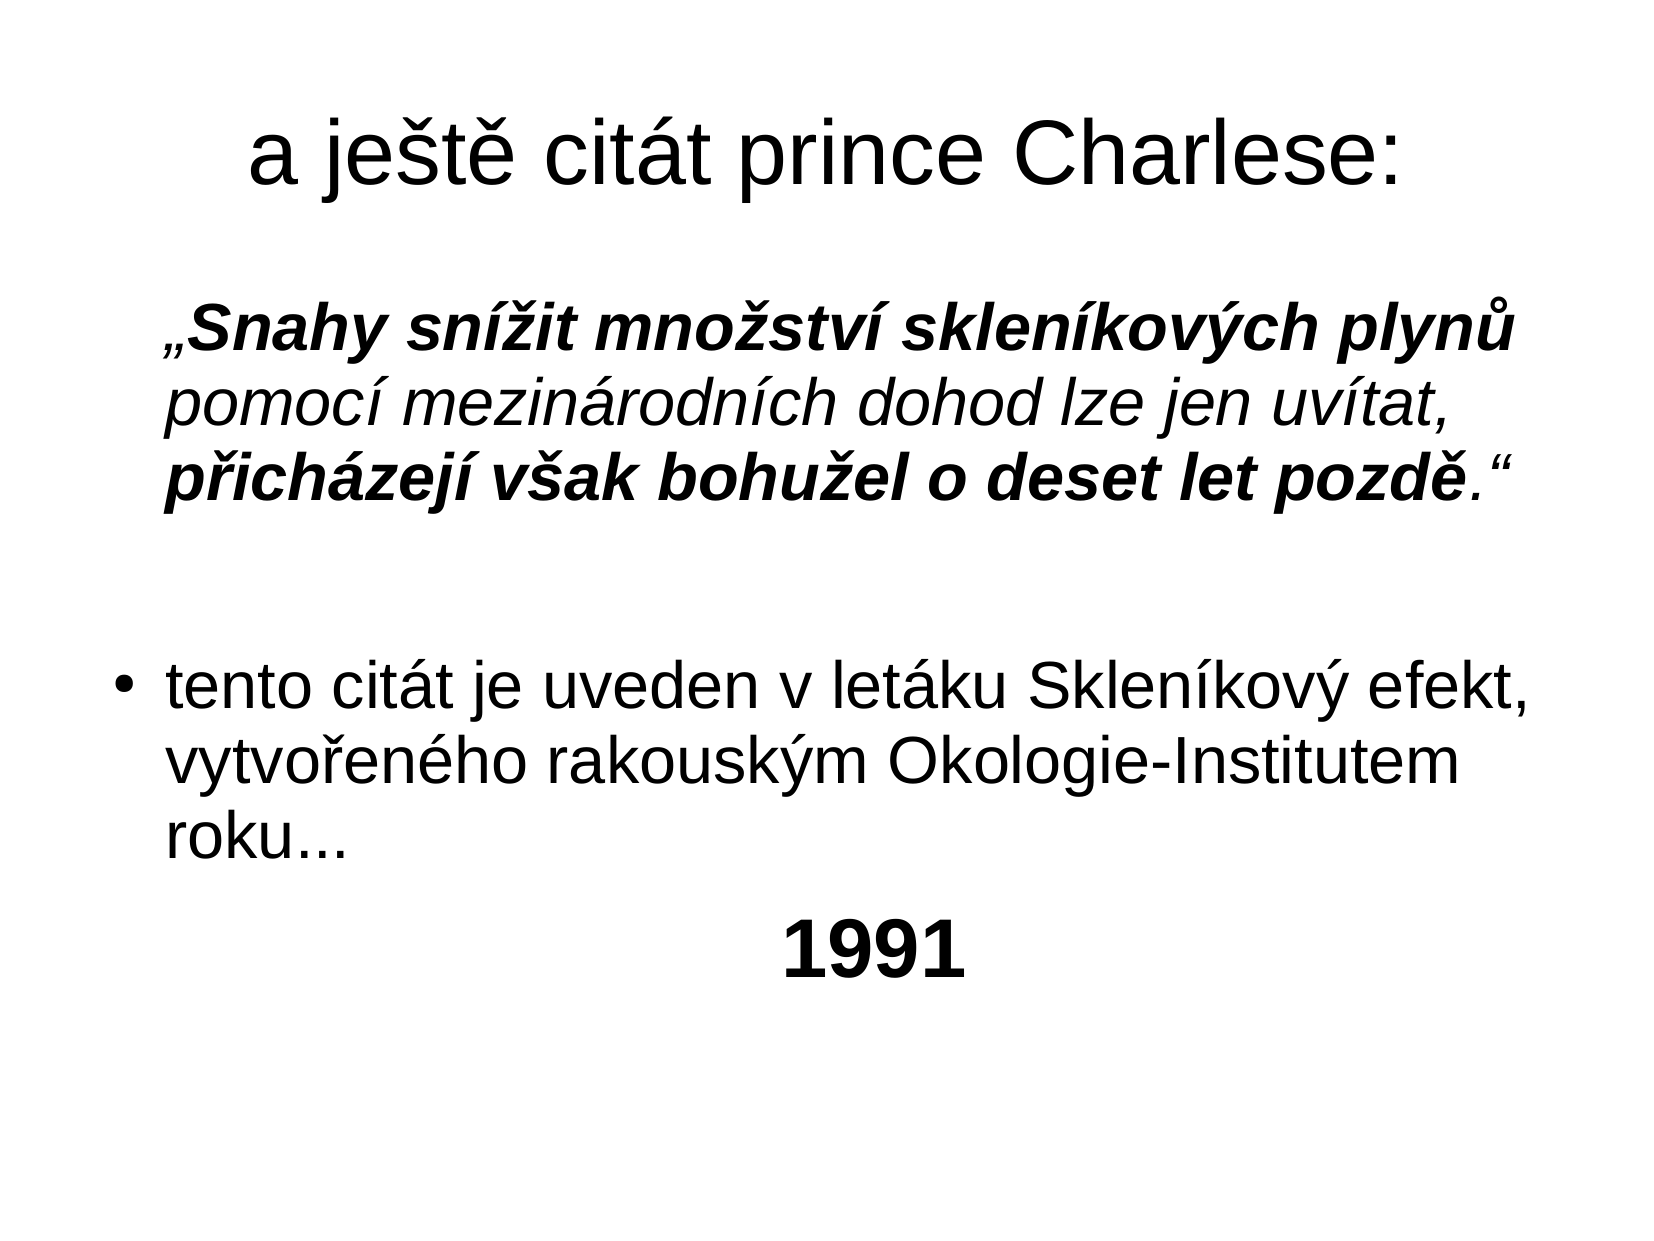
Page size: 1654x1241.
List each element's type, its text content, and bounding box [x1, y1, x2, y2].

list „Snahy snížit množství skleníkových plynů pomocí mezinárodních dohod lze jen uvítat, přicházejí však bohužel o deset let pozdě.“ tento citát je uveden v letáku Skleníkový efekt, vytvořeného rakouským Okologie-Institutem roku... 1991 [94, 290, 1583, 1109]
title a ještě citát prince Charlese: [82, 49, 1571, 257]
